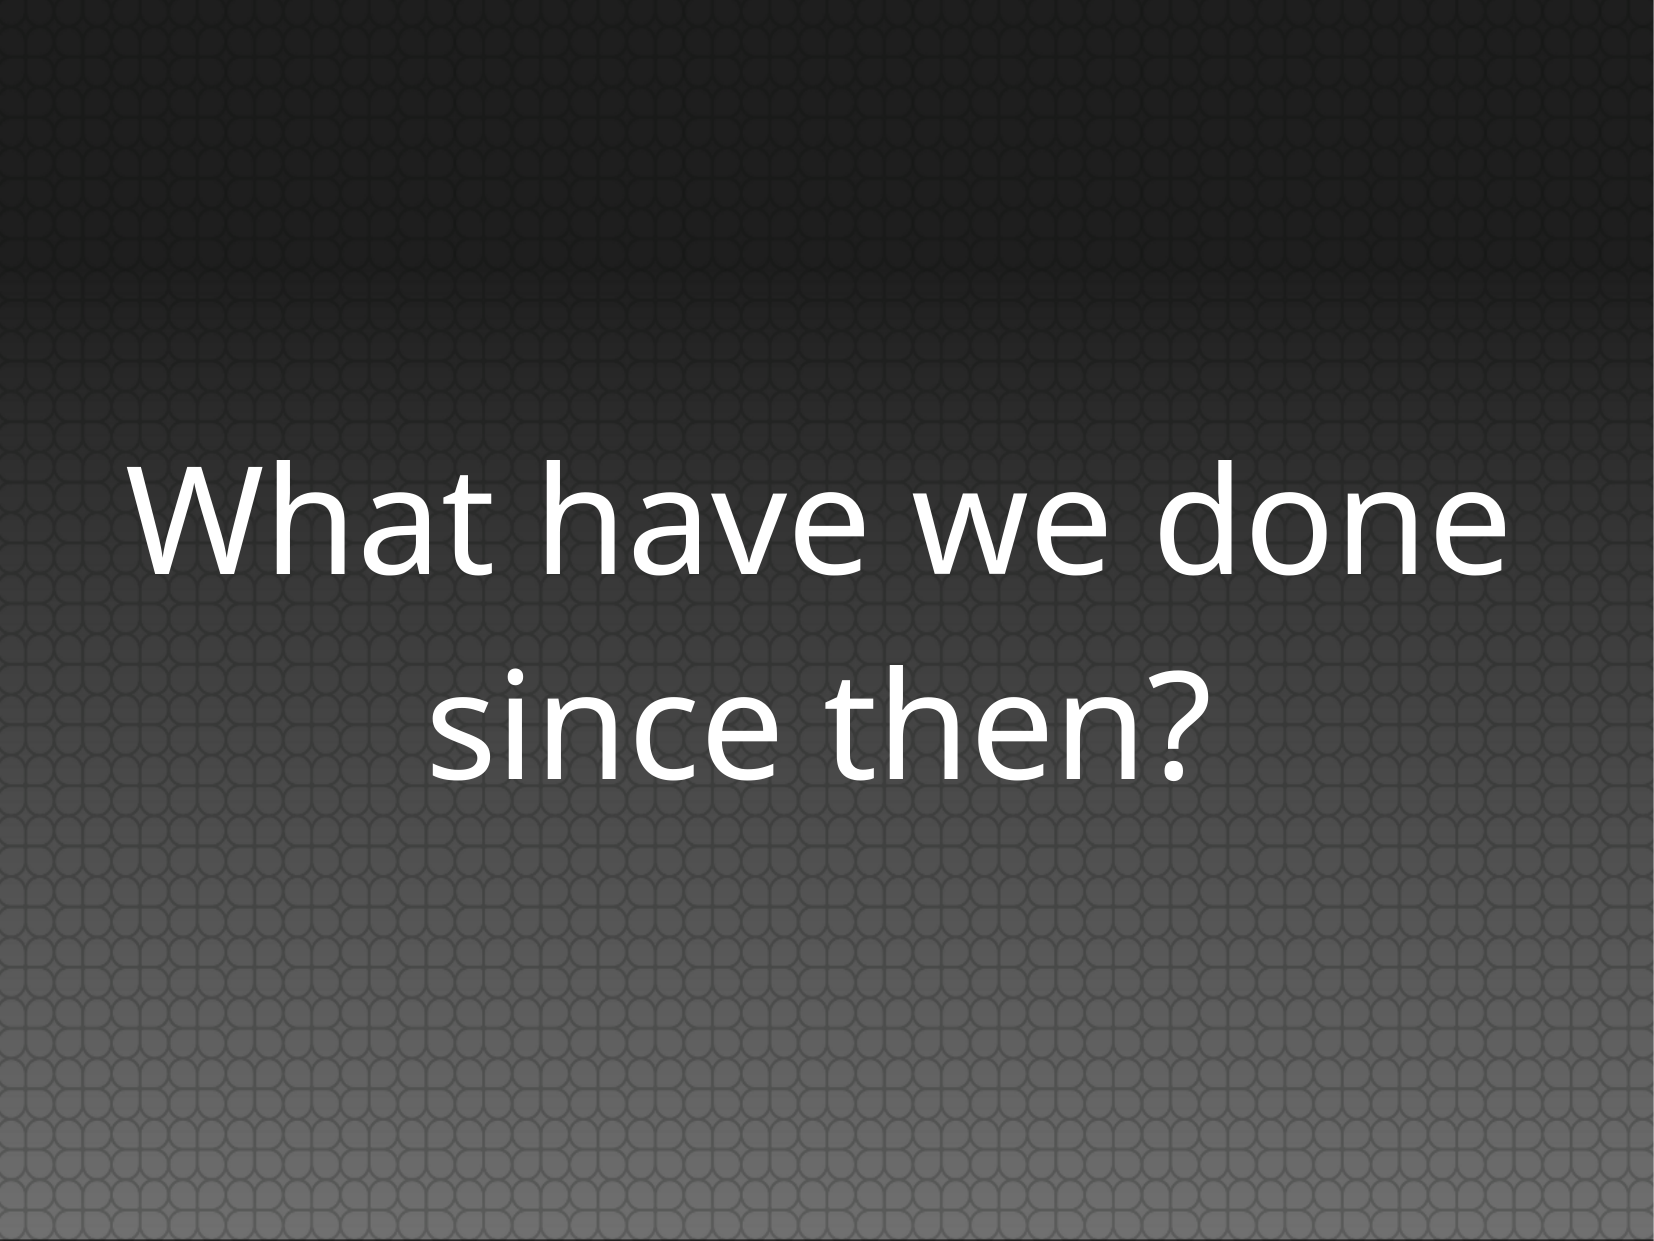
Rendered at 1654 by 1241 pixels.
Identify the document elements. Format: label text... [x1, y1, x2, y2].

title What have we done since then? [75, 451, 1564, 787]
picture [0, 0, 1654, 1241]
